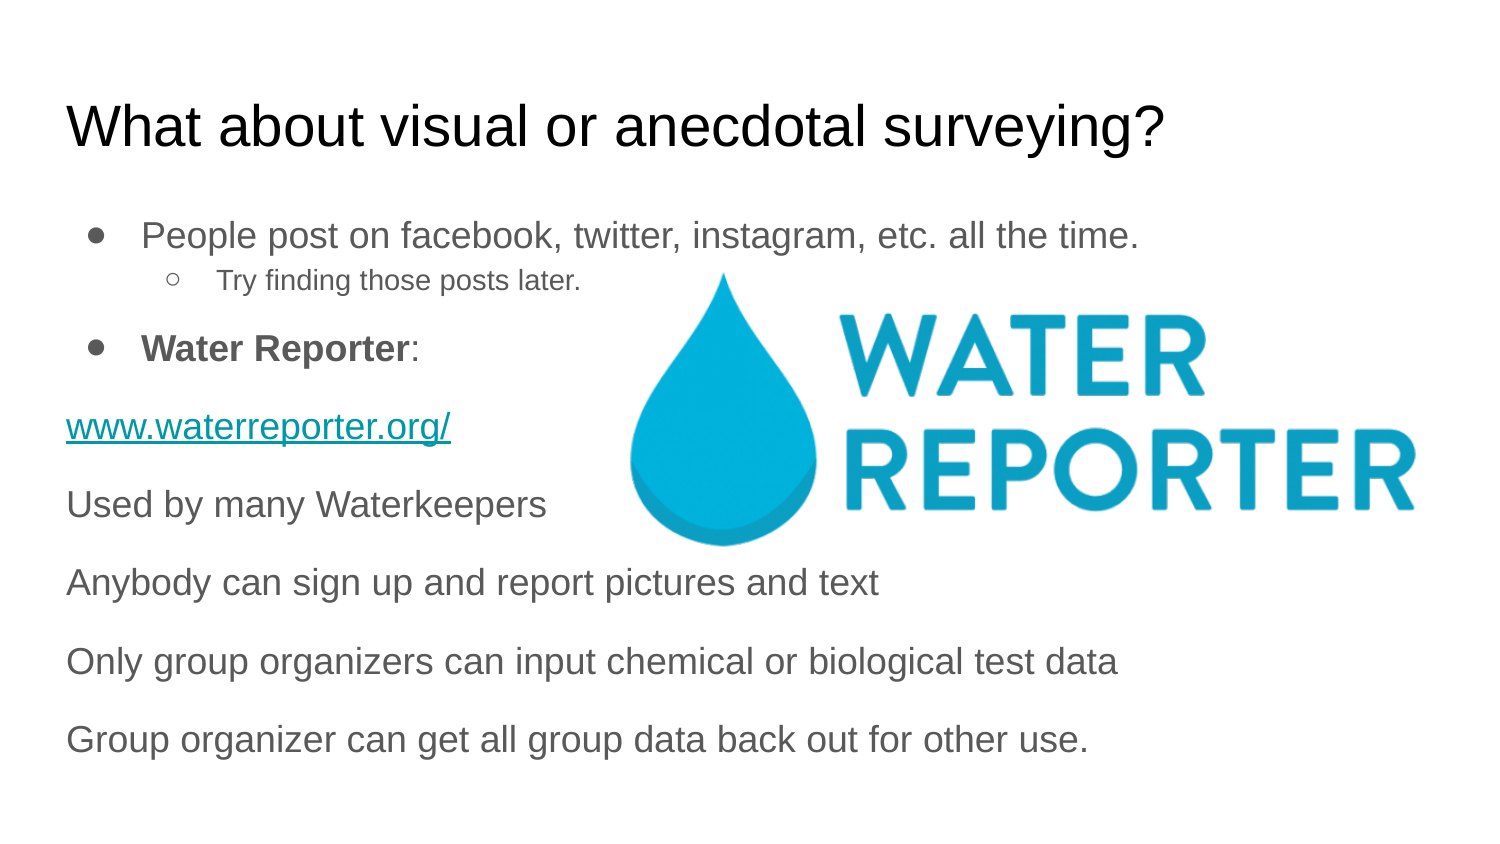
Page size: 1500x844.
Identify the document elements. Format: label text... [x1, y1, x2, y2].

title What about visual or anecdotal surveying? [51, 72, 1449, 167]
picture [626, 167, 1424, 650]
list People post on facebook, twitter, instagram, etc. all the time. Try finding those posts later. Water Reporter: www.waterreporter.org/ Used by many Waterkeepers Anybody can sign up and report pictures and text Only group organizers can input chemical or biological test data Group organizer can get all group data back out for other use. [51, 189, 1449, 750]
